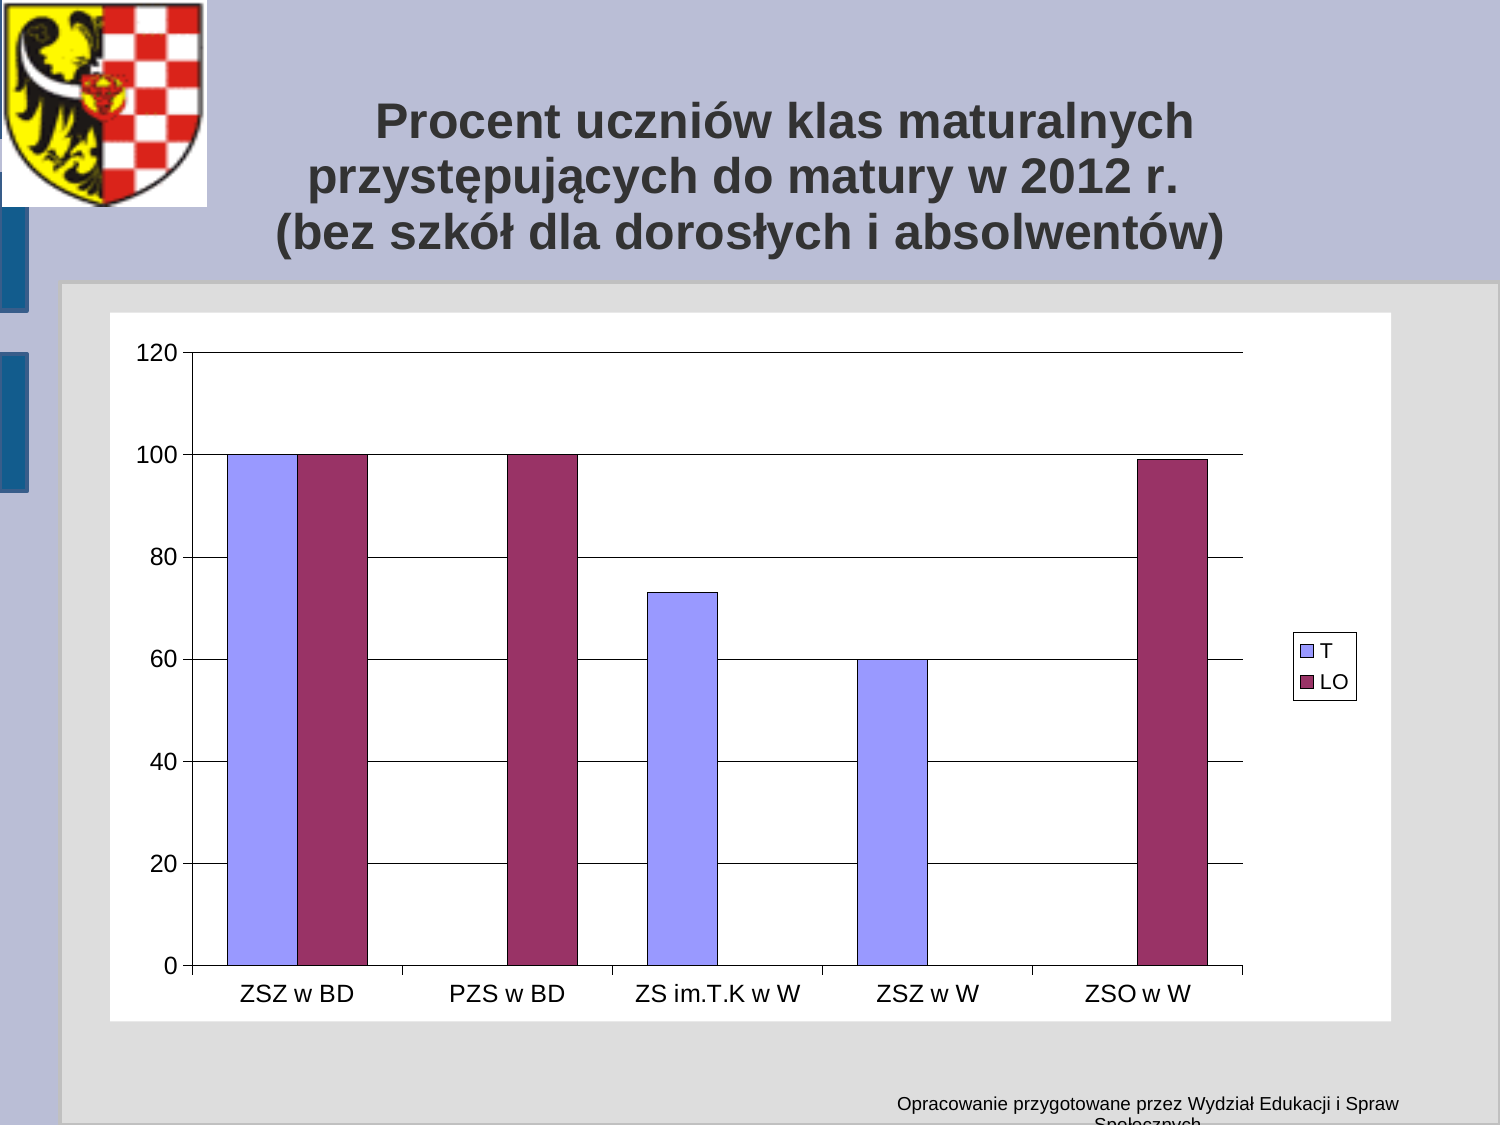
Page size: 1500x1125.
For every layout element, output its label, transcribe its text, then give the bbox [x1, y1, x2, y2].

text_box Opracowanie przygotowane przez Wydział Edukacji i Spraw Społecznych [826, 1086, 1469, 1123]
picture [2, 0, 207, 207]
title Procent uczniów klas maturalnych przystępujących do matury w 2012 r. (bez szkół dla dorosłych i absolwentów) [110, 82, 1392, 271]
chart [110, 312, 1392, 1022]
